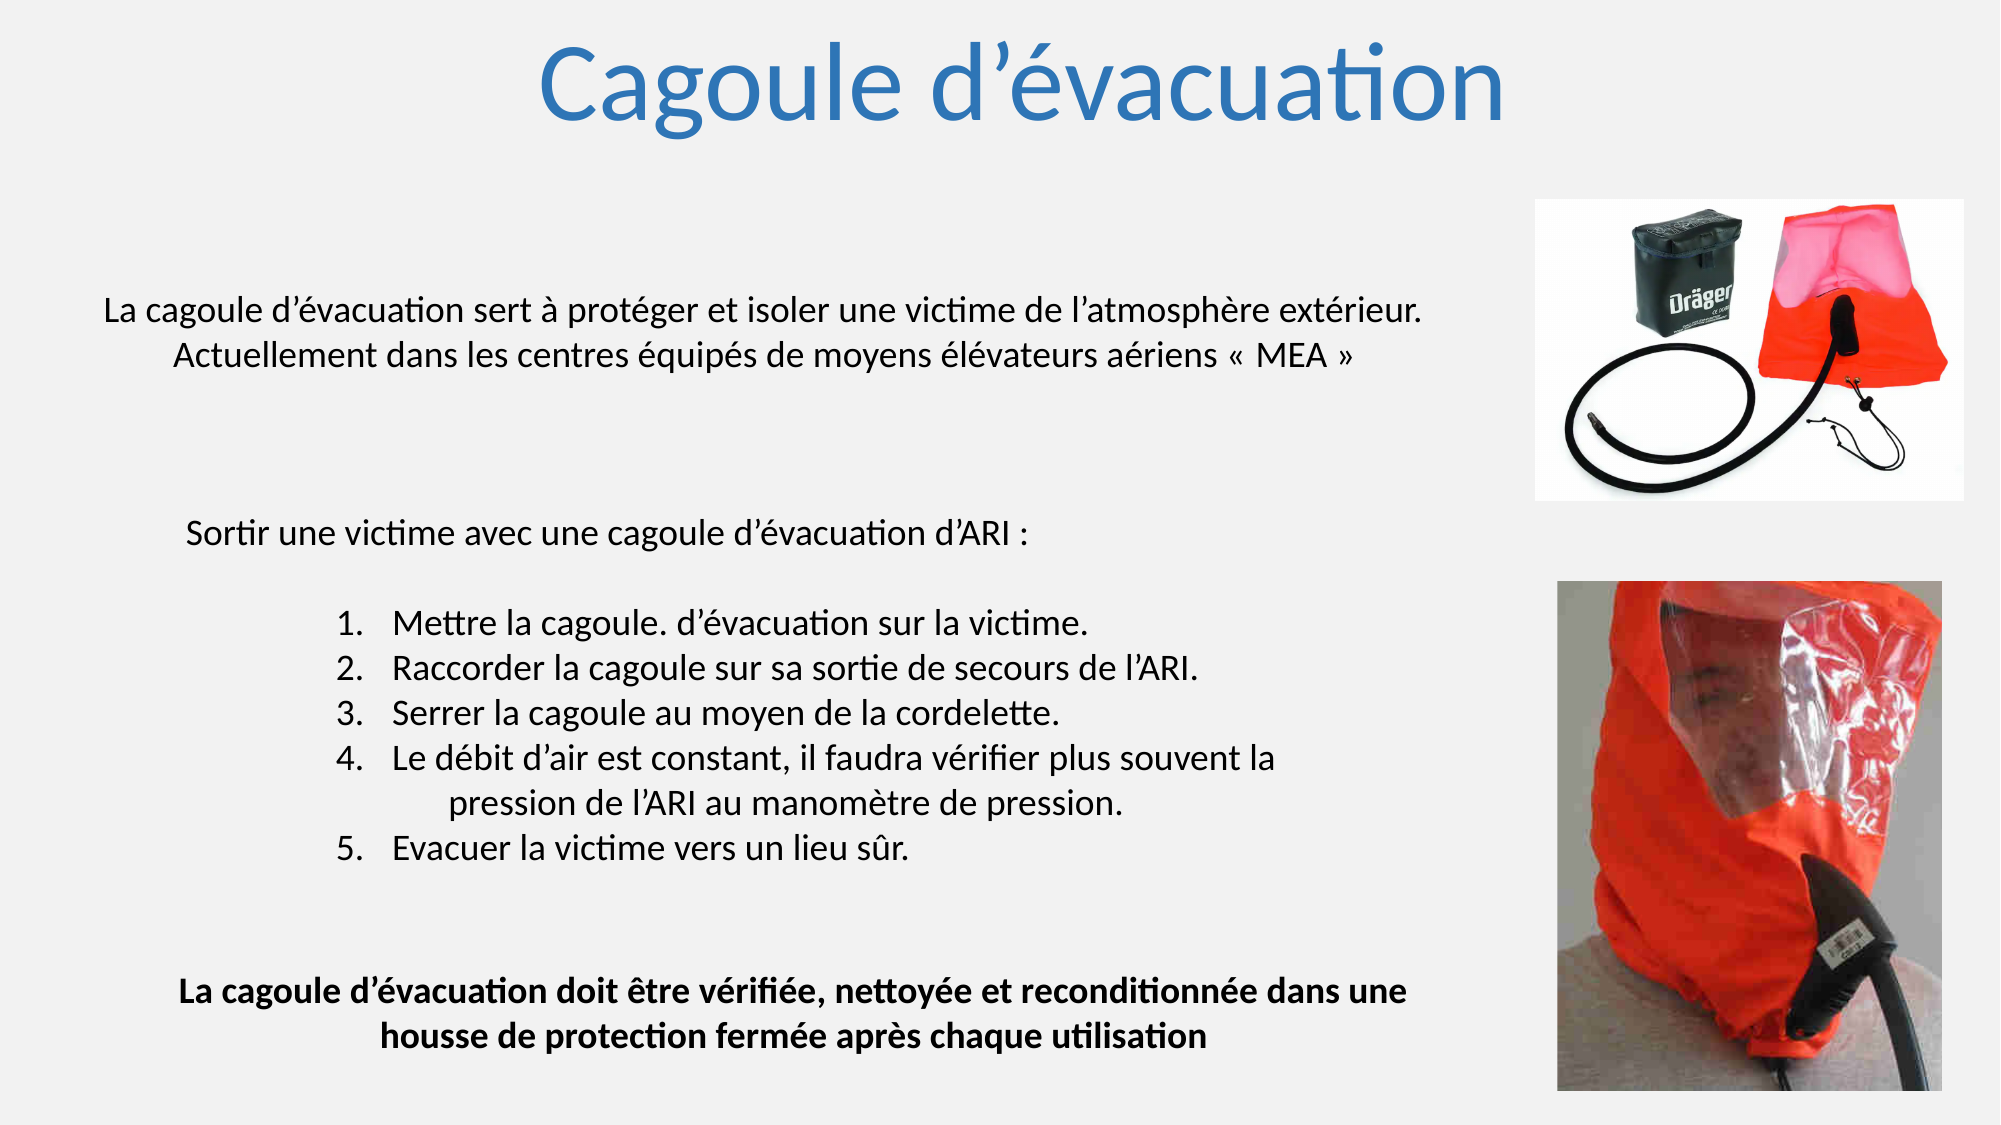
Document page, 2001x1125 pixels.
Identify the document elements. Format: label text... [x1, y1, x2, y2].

picture [1557, 581, 1942, 1091]
text_box Cagoule d’évacuation [369, 0, 1703, 152]
picture [1535, 199, 1964, 501]
text_box Sortir une victime avec une cagoule d’évacuation d’ARI : Mettre la cagoule. d’évacuation sur la victime. Raccorder la cagoule sur sa sortie de secours de l’ARI. Serrer la cagoule au moyen de la cordelette. Le débit d’air est constant, il faudra vérifier plus souvent la pression de l’ARI au manomètre de pression. Evacuer la victime vers un lieu sûr. [170, 500, 1418, 879]
text_box La cagoule d’évacuation sert à protéger et isoler une victime de l’atmosphère extérieur. Actuellement dans les centres équipés de moyens élévateurs aériens « MEA » [0, 277, 1535, 384]
text_box La cagoule d’évacuation doit être vérifiée, nettoyée et reconditionnée dans une housse de protection fermée après chaque utilisation [125, 958, 1463, 1065]
